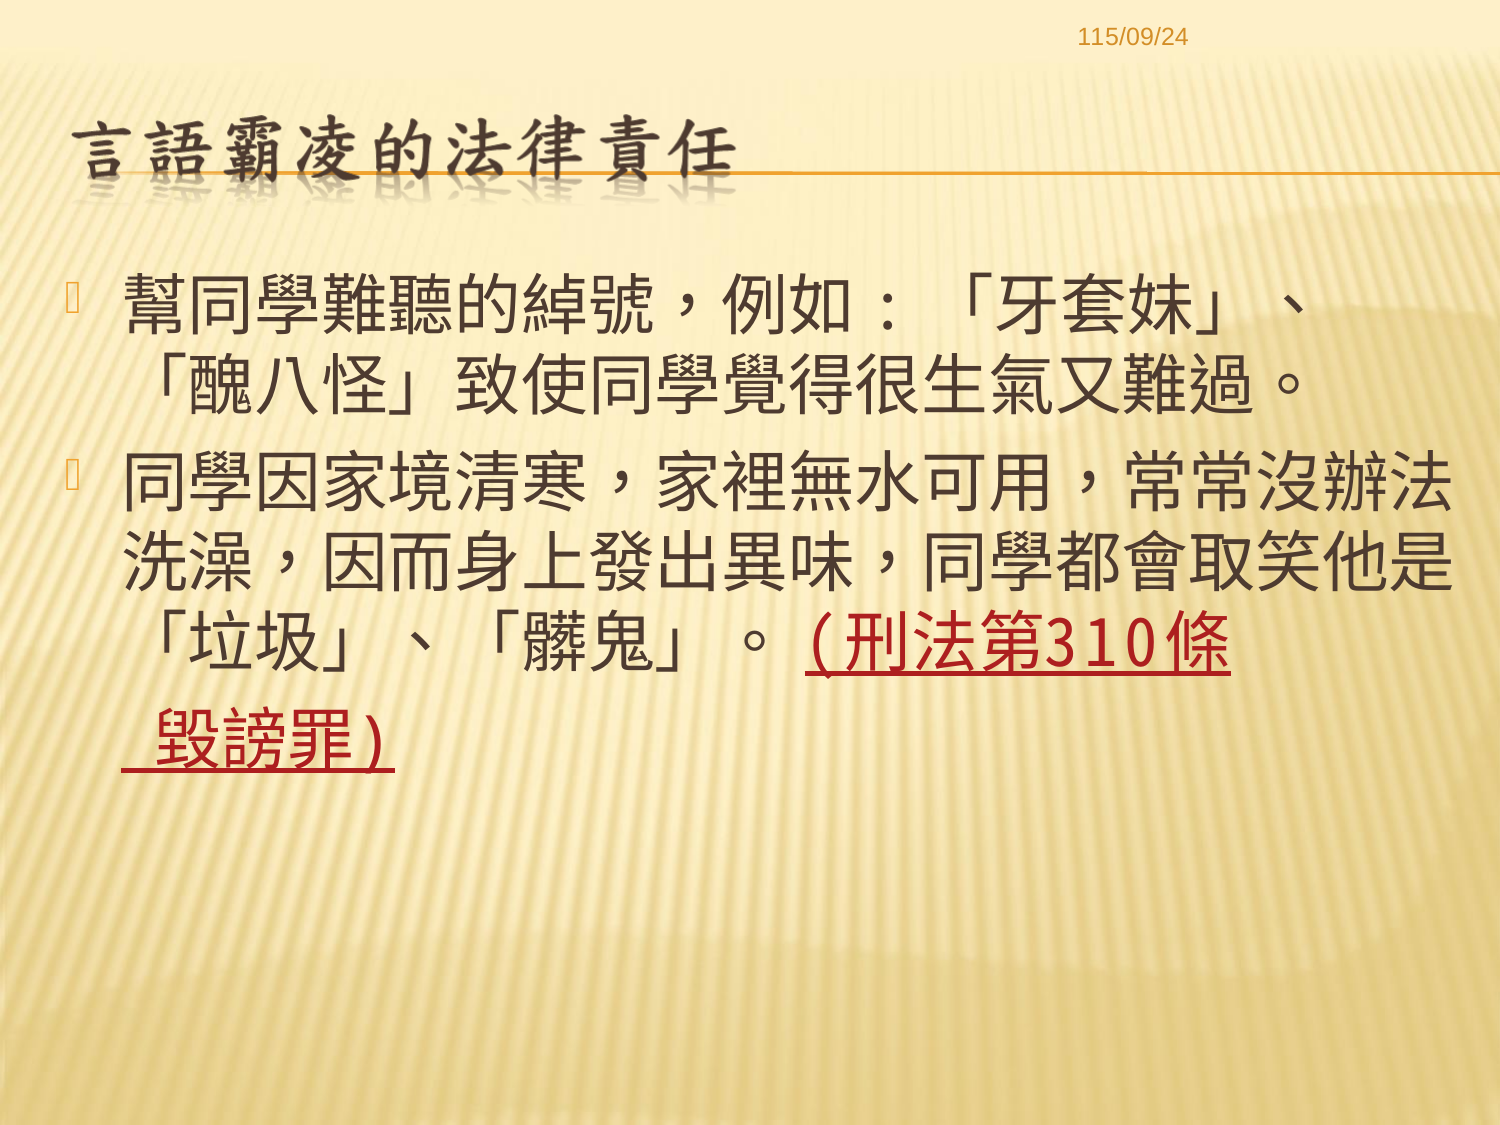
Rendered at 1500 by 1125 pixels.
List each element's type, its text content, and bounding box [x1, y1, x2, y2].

picture [0, 0, 1500, 1125]
text_box 111/03/15 [1062, 12, 1476, 60]
list 幫同學難聽的綽號，例如:「牙套妹」、「醜八怪」致使同學覺得很生氣又難過。 同學因家境清寒，家裡無水可用，常常沒辦法洗澡，因而身上發出異味，同學都會取笑他是「垃圾」、「髒鬼」。(刑法第310條 毀謗罪) [50, 254, 1476, 998]
